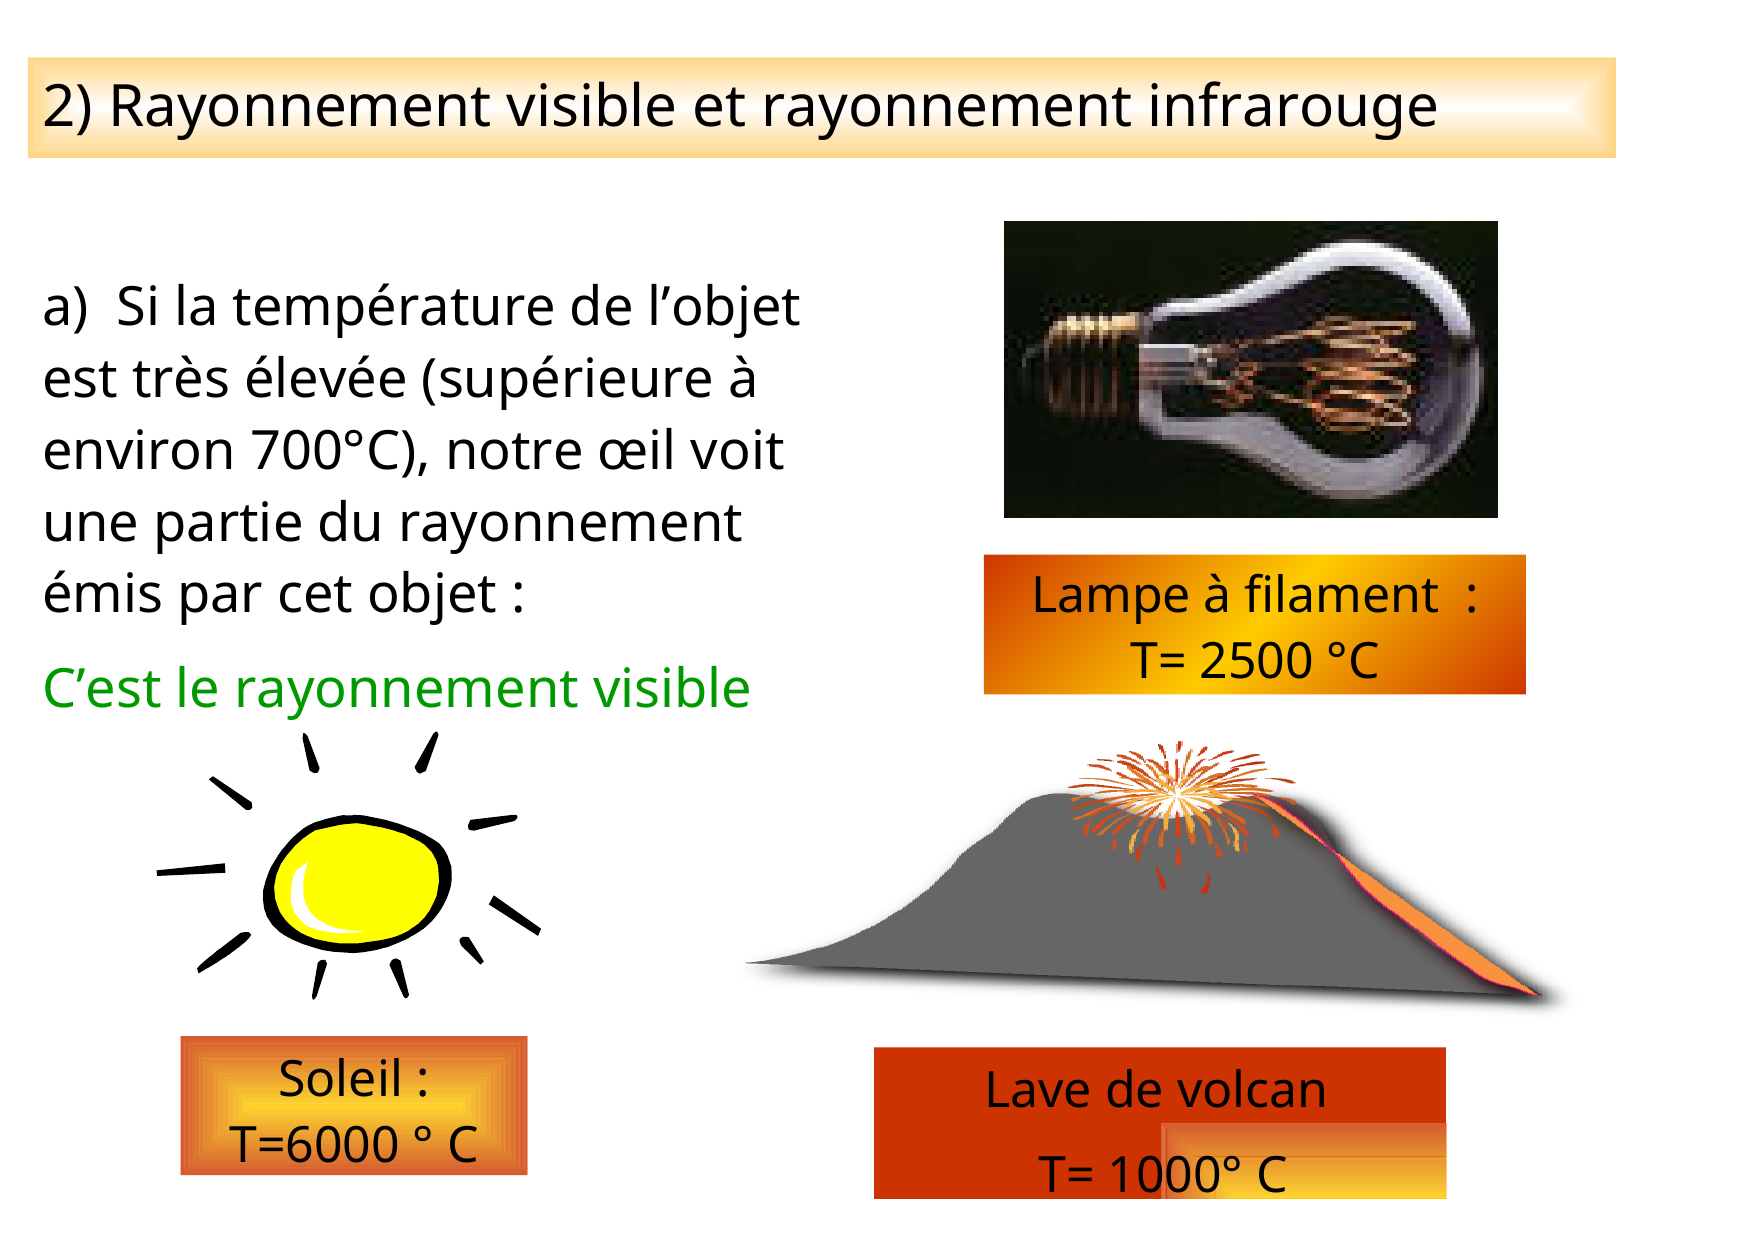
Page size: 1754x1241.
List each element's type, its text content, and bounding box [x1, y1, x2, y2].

text_box Lave de volcan T= 1000° C [877, 1047, 1450, 1198]
picture [722, 741, 1591, 1023]
picture [1004, 221, 1498, 518]
text_box a) Si la température de l’objet est très élevée (supérieure à environ 700°C), notre œil voit une partie du rayonnement émis par cet objet : C’est le rayonnement visible [27, 260, 879, 678]
text_box [180, 1169, 528, 1176]
text_box [414, 731, 439, 774]
text_box [488, 895, 542, 936]
text_box [459, 936, 484, 965]
text_box [156, 863, 226, 876]
text_box [311, 959, 328, 1000]
text_box [302, 732, 320, 774]
text_box [208, 776, 253, 810]
text_box Lampe à filament : T= 2500 °C [983, 552, 1527, 694]
text_box [262, 814, 452, 954]
text_box Soleil : T=6000 ° C [180, 1036, 528, 1169]
text_box [197, 932, 252, 974]
text_box 2) Rayonnement visible et rayonnement infrarouge [27, 57, 1617, 158]
text_box [874, 1047, 1447, 1199]
text_box [467, 814, 518, 831]
text_box [389, 958, 410, 999]
